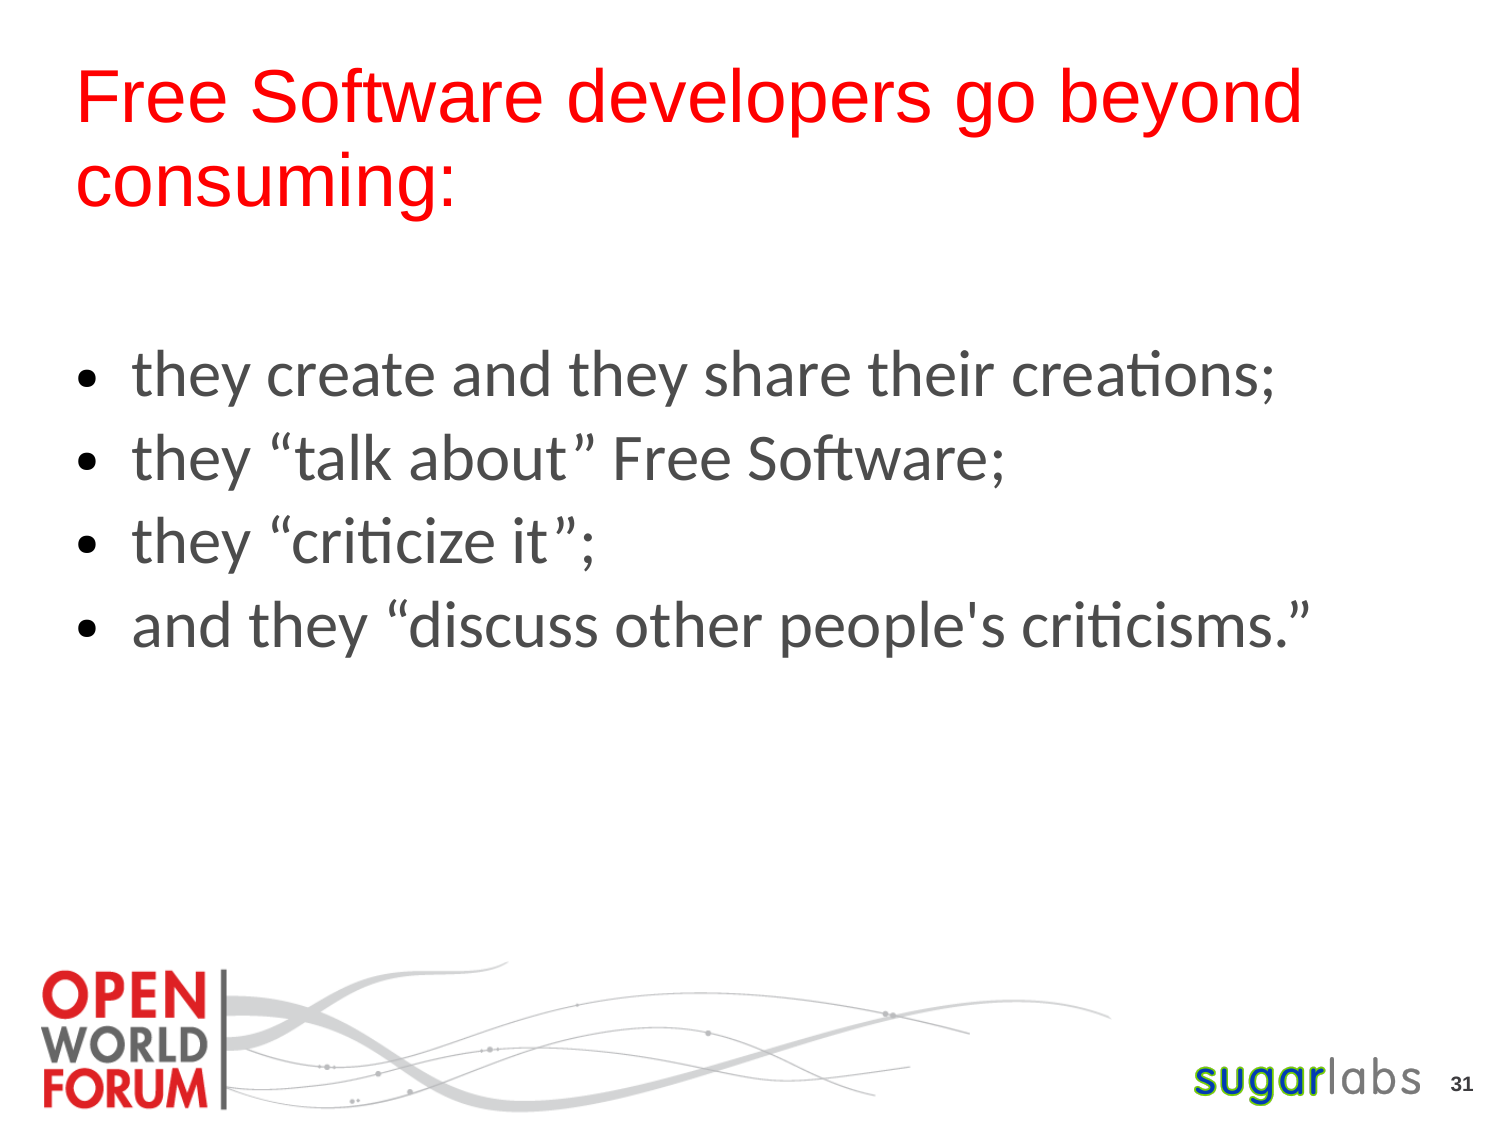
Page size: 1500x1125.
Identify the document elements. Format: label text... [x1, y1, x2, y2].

list they create and they share their creations; they “talk about” Free Software; they “criticize it”; and they “discuss other people's criticisms.” [75, 263, 1425, 1006]
title Free Software developers go beyond consuming: [75, 44, 1425, 233]
picture [1194, 1057, 1420, 1106]
picture [41, 957, 1112, 1119]
